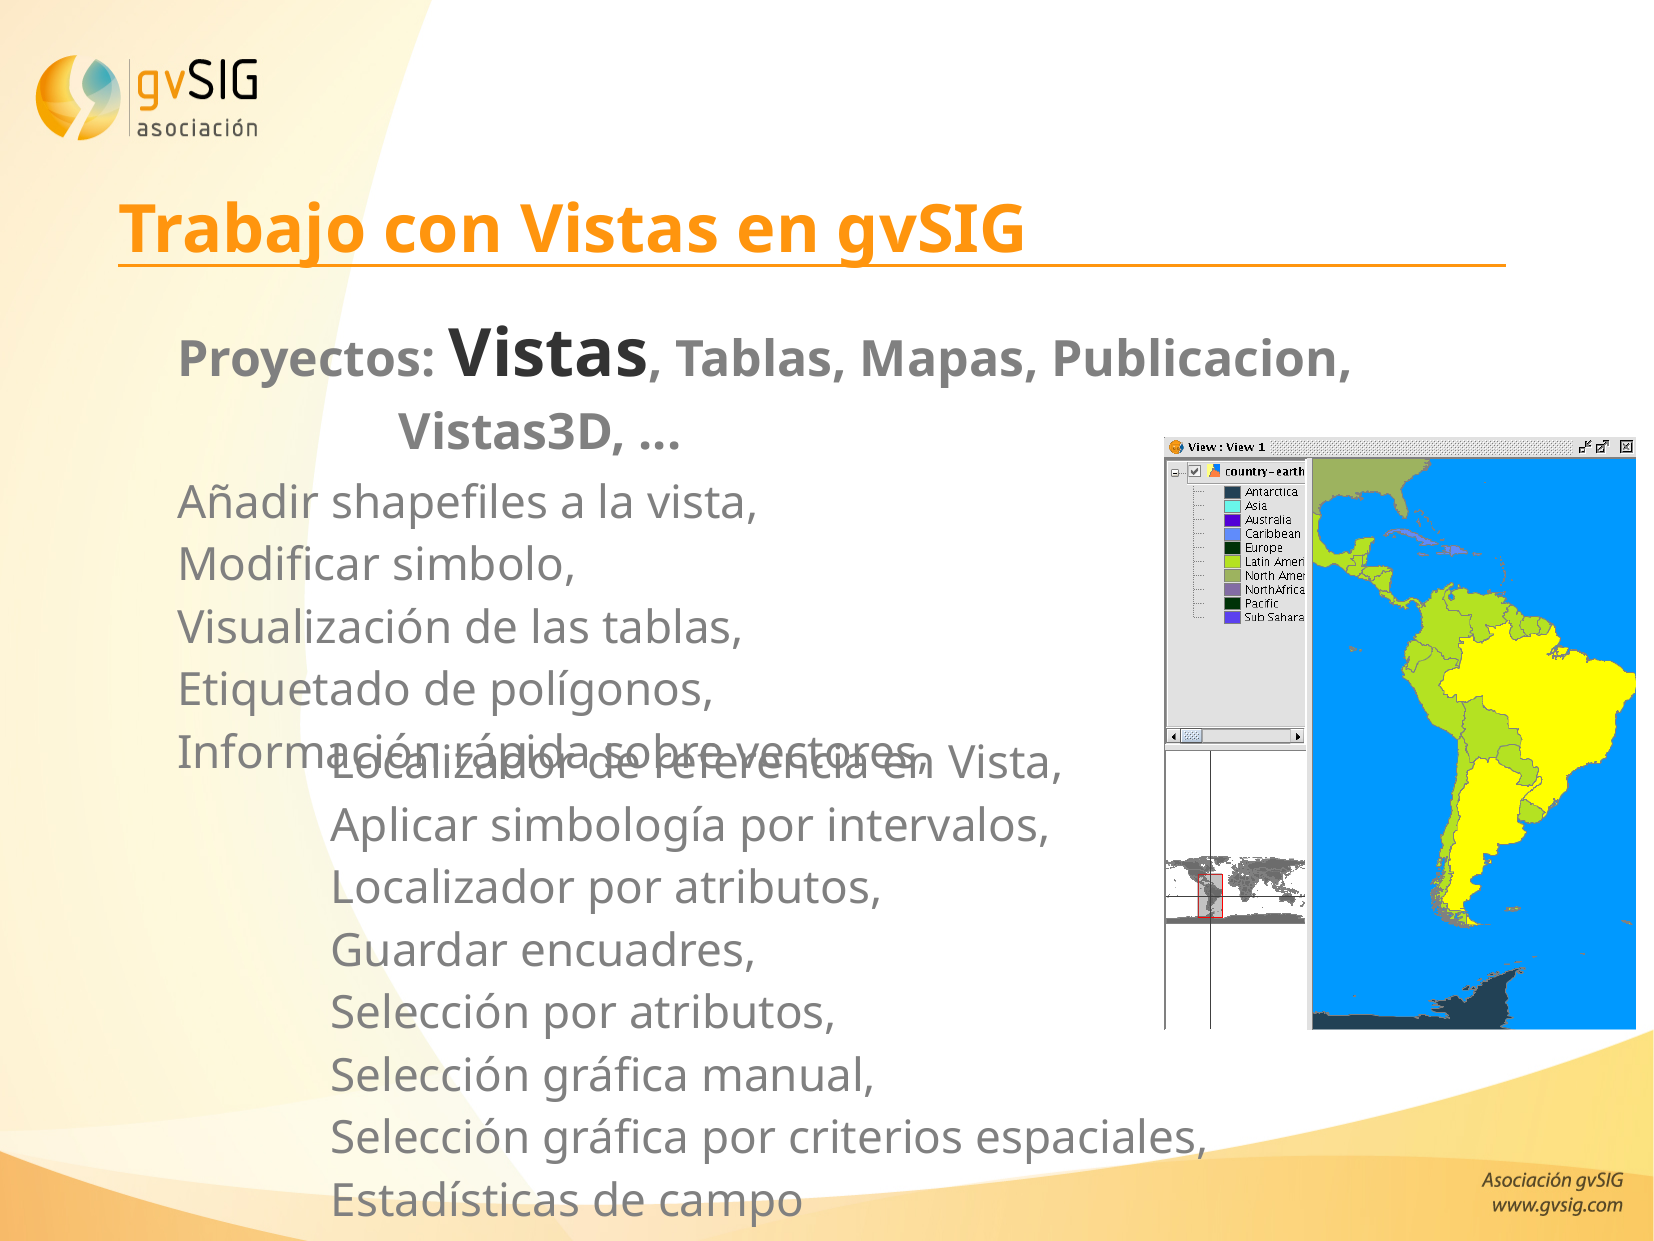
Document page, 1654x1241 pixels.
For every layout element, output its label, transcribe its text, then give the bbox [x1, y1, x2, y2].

title Trabajo con Vistas en gvSIG [118, 177, 1607, 276]
title Proyectos: Vistas, Tablas, Mapas, Publicacion, Vistas3D, ... [177, 316, 1595, 453]
text_box Localizador de referencia en Vista, Aplicar simbología por intervalos, Localizador por atributos, Guardar encuadres, Selección por atributos, Selección gráfica manual, Selección gráfica por criterios espaciales, Estadísticas de campo [330, 766, 1483, 1194]
picture [0, 0, 1654, 1241]
title Añadir shapefiles a la vista, Modificar simbolo, Visualización de las tablas, Etiquetado de polígonos, Información rápida sobre vectores, [177, 483, 1093, 768]
